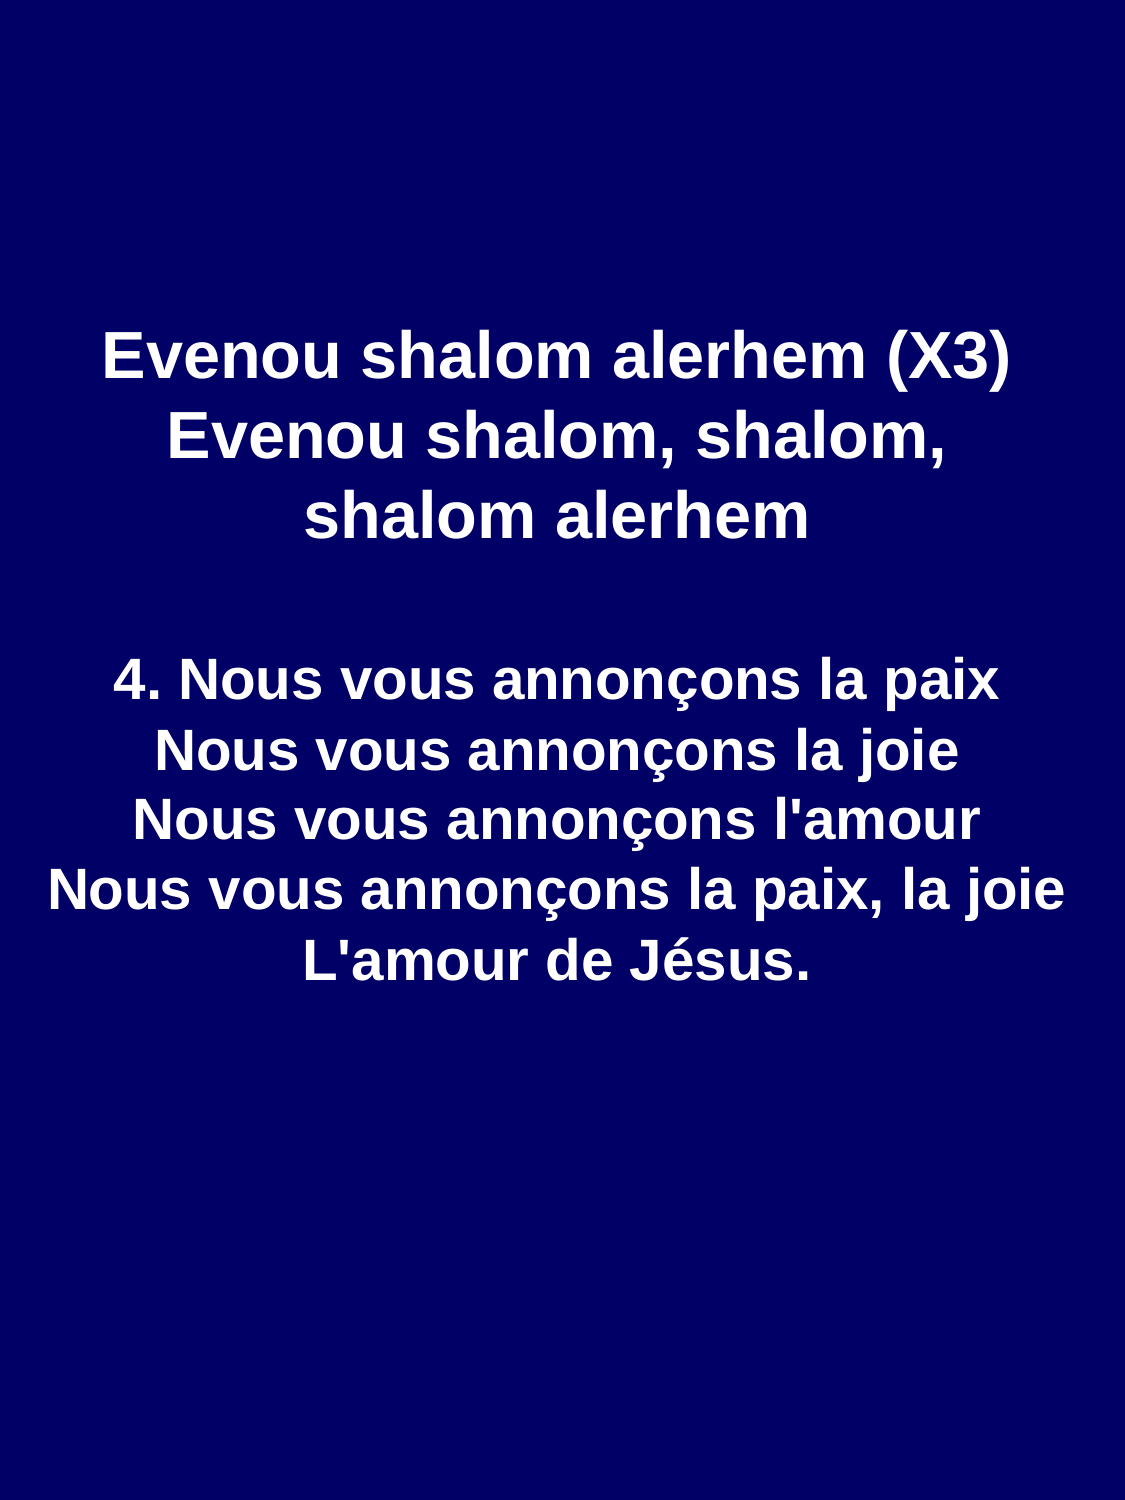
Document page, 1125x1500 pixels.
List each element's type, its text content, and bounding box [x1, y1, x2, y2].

text_box Evenou shalom alerhem (X3) Evenou shalom, shalom, shalom alerhem 4. Nous vous annonçons la paix Nous vous annonçons la joie Nous vous annonçons l'amour Nous vous annonçons la paix, la joie L'amour de Jésus. [4, 64, 1111, 355]
